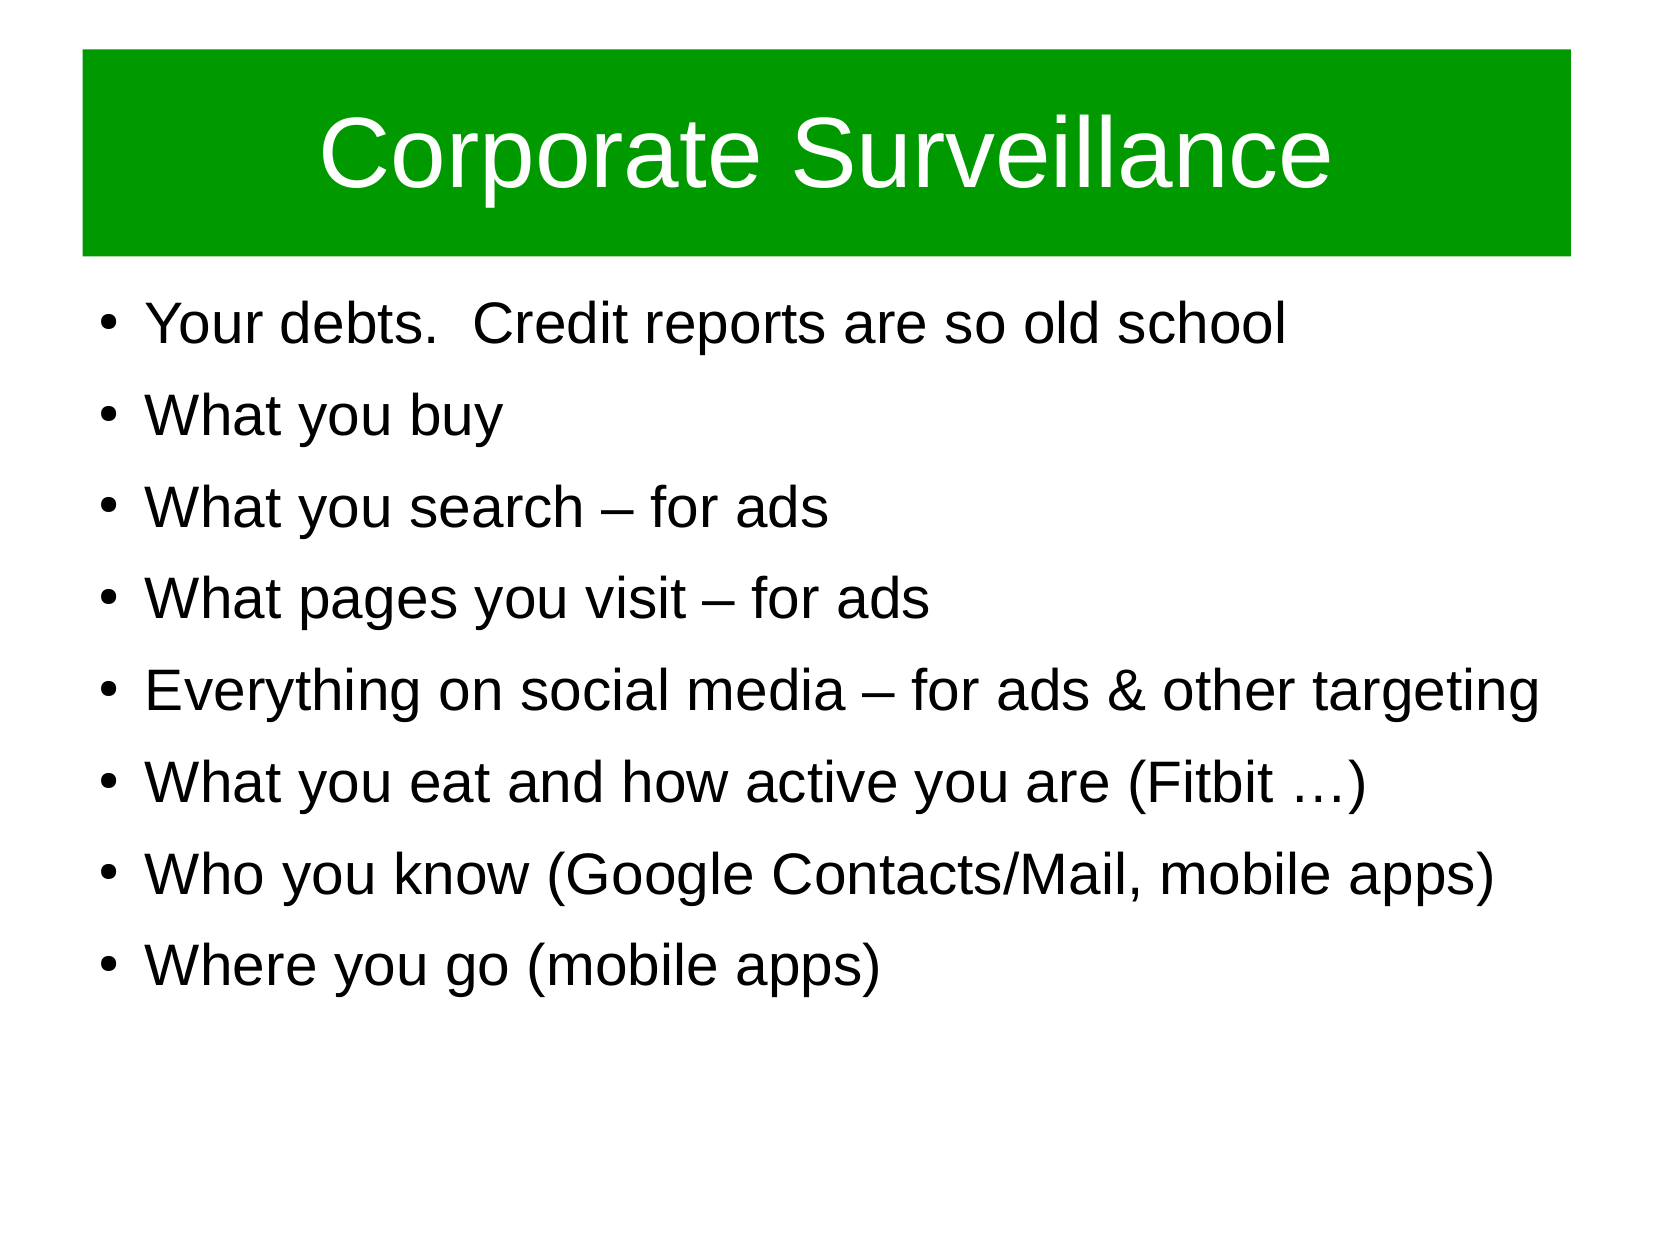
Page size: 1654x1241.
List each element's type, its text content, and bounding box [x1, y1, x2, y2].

list Your debts. Credit reports are so old school What you buy What you search – for ads What pages you visit – for ads Everything on social media – for ads & other targeting What you eat and how active you are (Fitbit …) Who you know (Google Contacts/Mail, mobile apps) Where you go (mobile apps) [82, 290, 1571, 1010]
title Corporate Surveillance [82, 49, 1571, 257]
